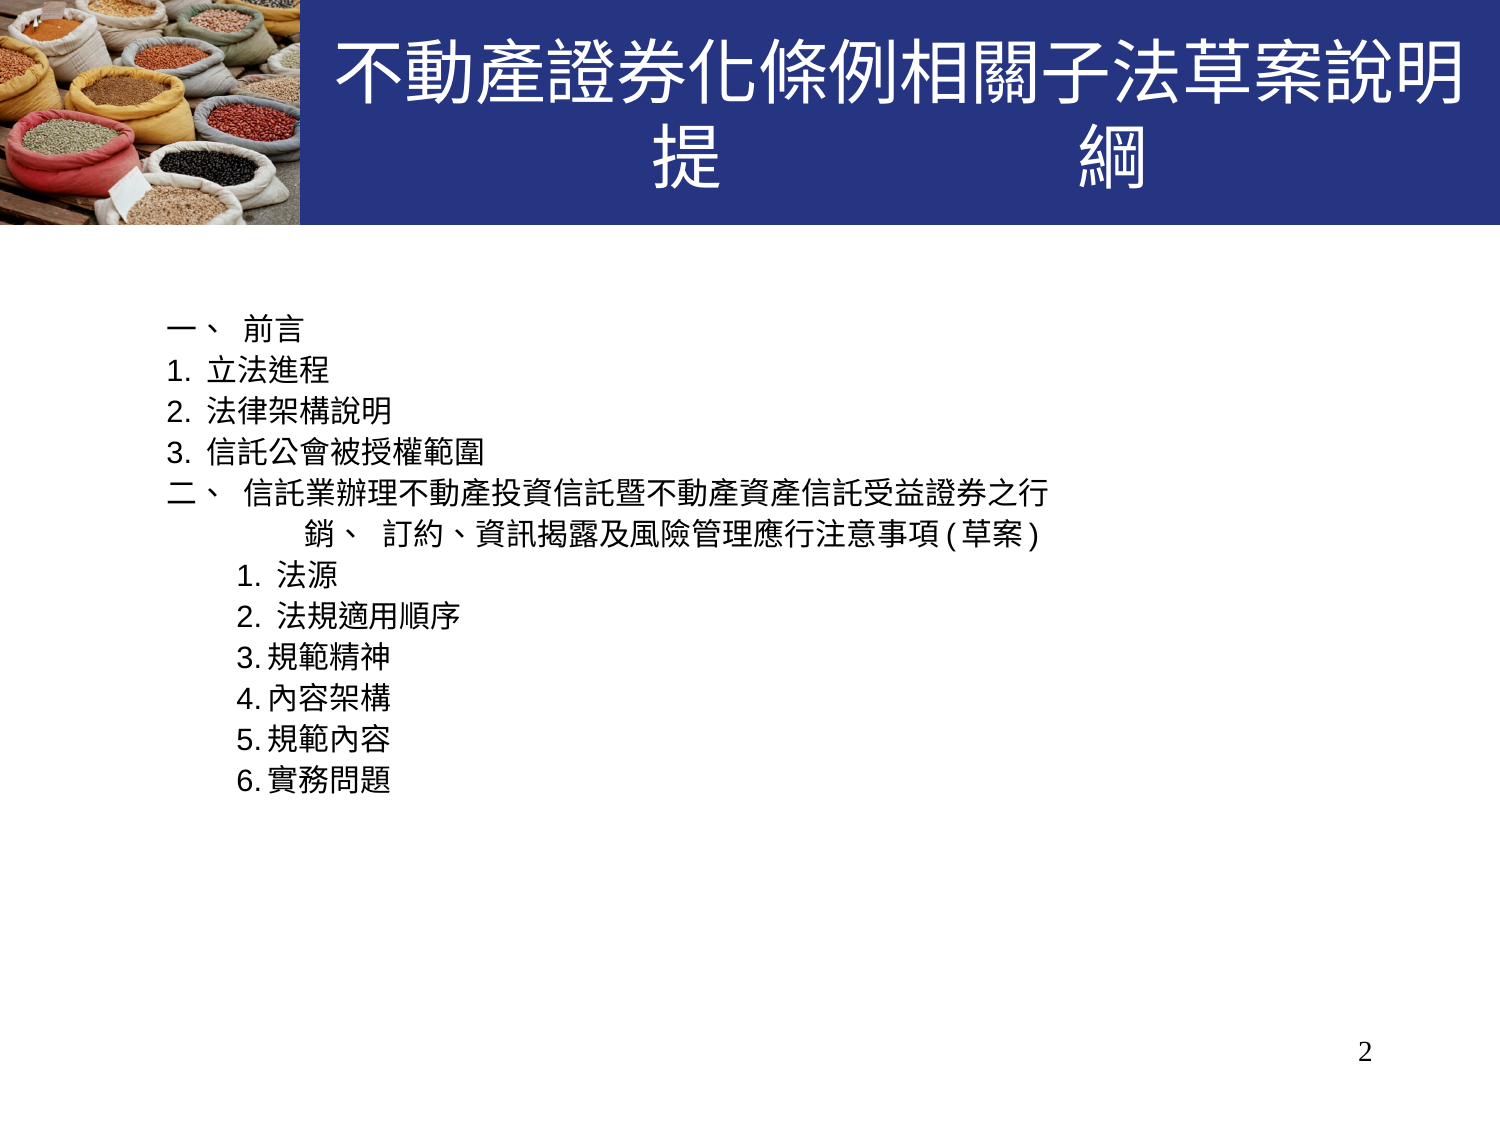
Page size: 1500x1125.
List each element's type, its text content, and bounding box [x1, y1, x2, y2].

title 不動產證券化條例相關子法草案說明 提 綱 [300, 0, 1500, 225]
list 一、 前言 1. 立法進程 2. 法律架構說明 3. 信託公會被授權範圍 二、 信託業辦理不動產投資信託暨不動產資產信託受益證券之行 銷、 訂約、資訊揭露及風險管理應行注意事項(草案) 1. 法源 2. 法規適用順序 3.規範精神 4.內容架構 5.規範內容 6.實務問題 [110, 274, 1411, 950]
picture [0, 0, 300, 225]
